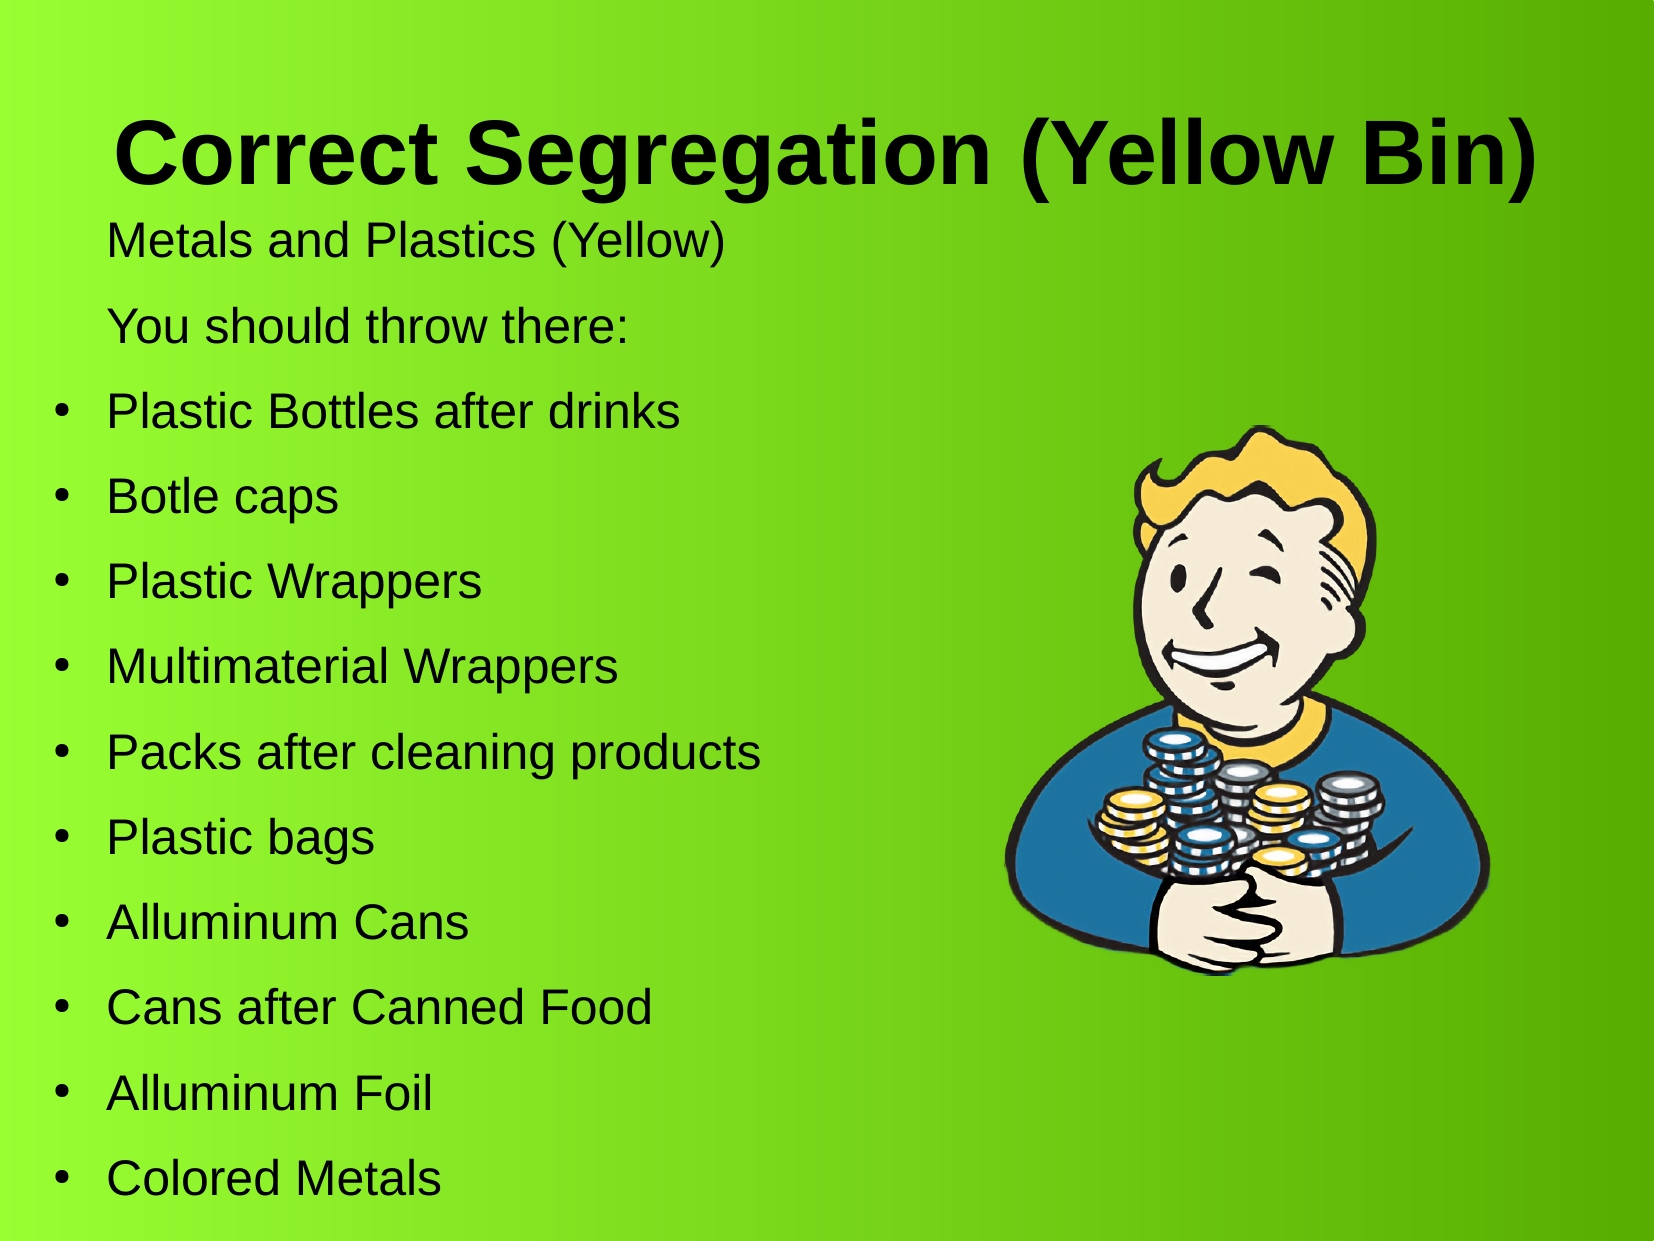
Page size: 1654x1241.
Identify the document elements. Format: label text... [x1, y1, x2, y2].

list Metals and Plastics (Yellow) You should throw there: Plastic Bottles after drinks Botle caps Plastic Wrappers Multimaterial Wrappers Packs after cleaning products Plastic bags Alluminum Cans Cans after Canned Food Alluminum Foil Colored Metals [35, 212, 1654, 1241]
title Correct Segregation (Yellow Bin) [82, 49, 1571, 212]
picture [767, 425, 1654, 976]
